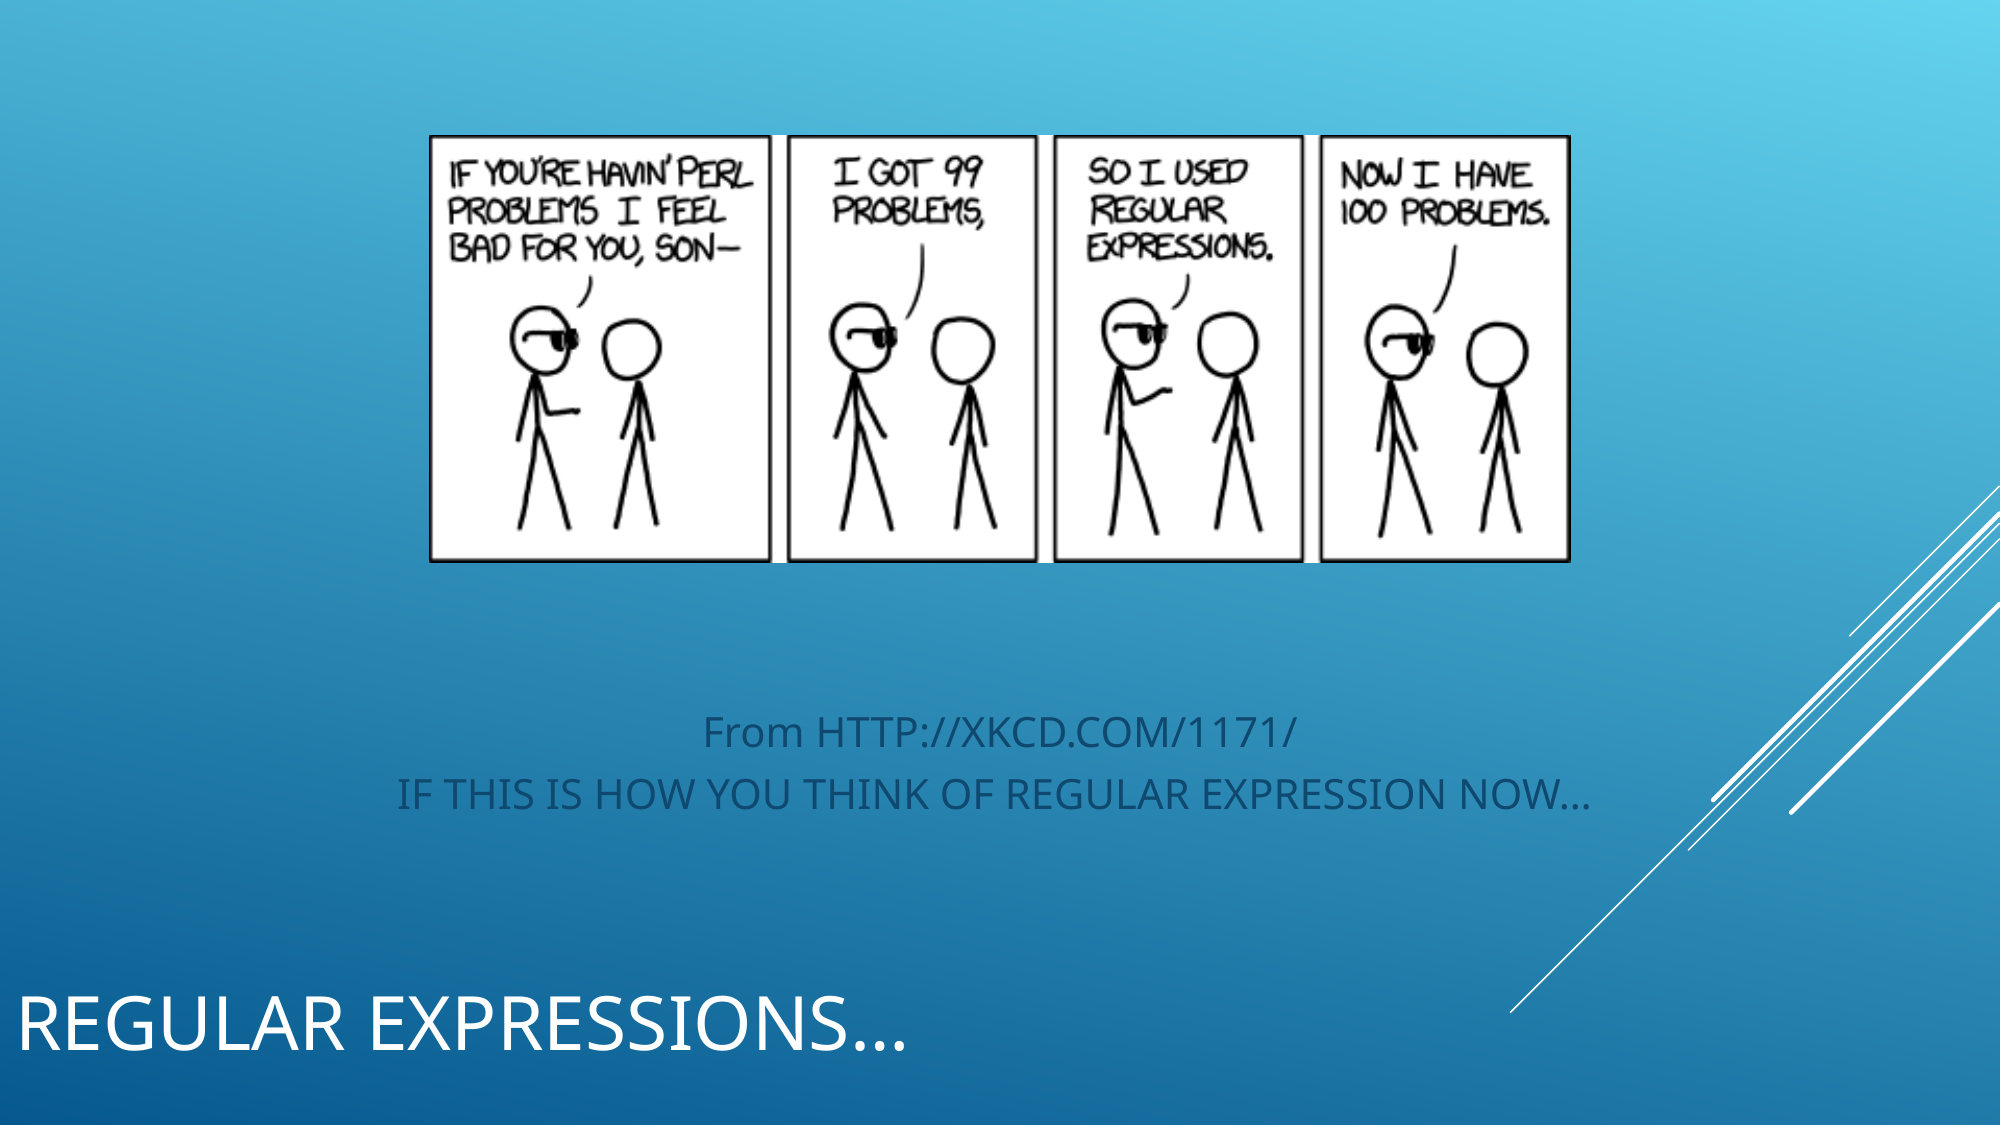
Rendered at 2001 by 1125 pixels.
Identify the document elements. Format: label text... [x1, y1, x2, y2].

picture [429, 135, 1571, 563]
list From http://xkcd.com/1171/ If this is how you think of regular expression now… [0, 562, 2000, 962]
text_box Regular expressions… [0, 877, 1401, 1125]
